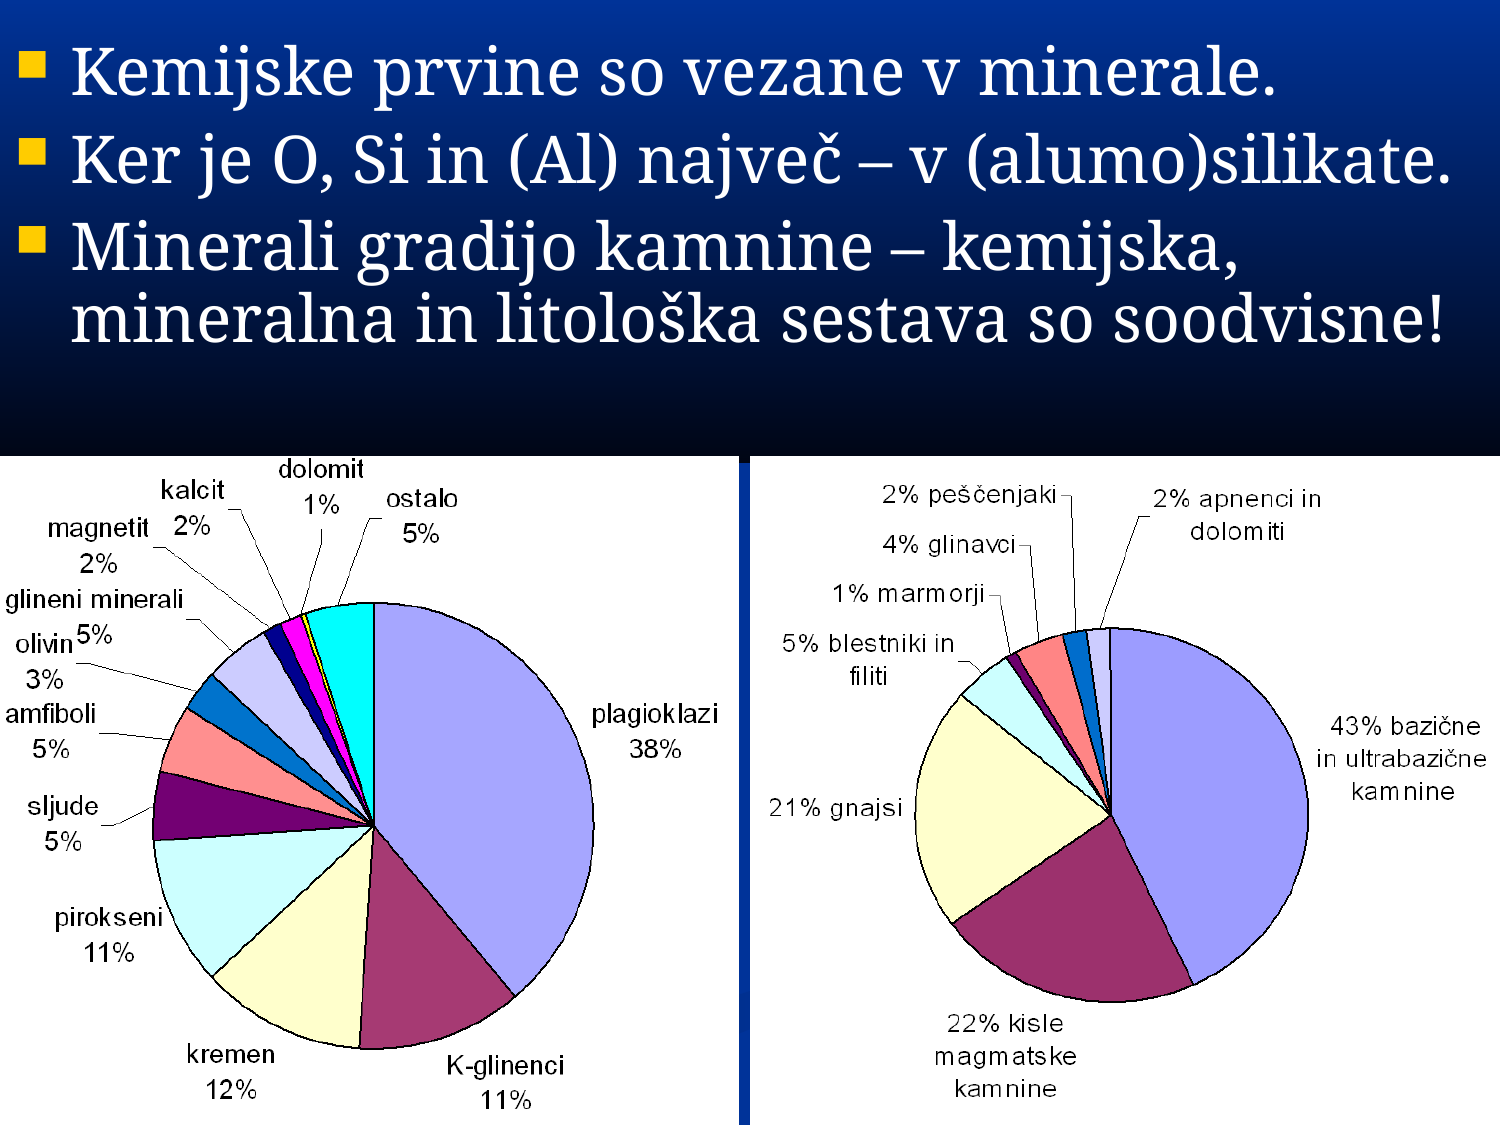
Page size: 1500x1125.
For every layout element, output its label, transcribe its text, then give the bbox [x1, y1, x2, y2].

list Kemijske prvine so vezane v minerale. Ker je O, Si in (Al) največ – v (alumo)silikate. Minerali gradijo kamnine – kemijska, mineralna in litološka sestava so soodvisne! [0, 31, 1483, 382]
picture [750, 456, 1500, 1125]
picture [0, 456, 739, 1125]
